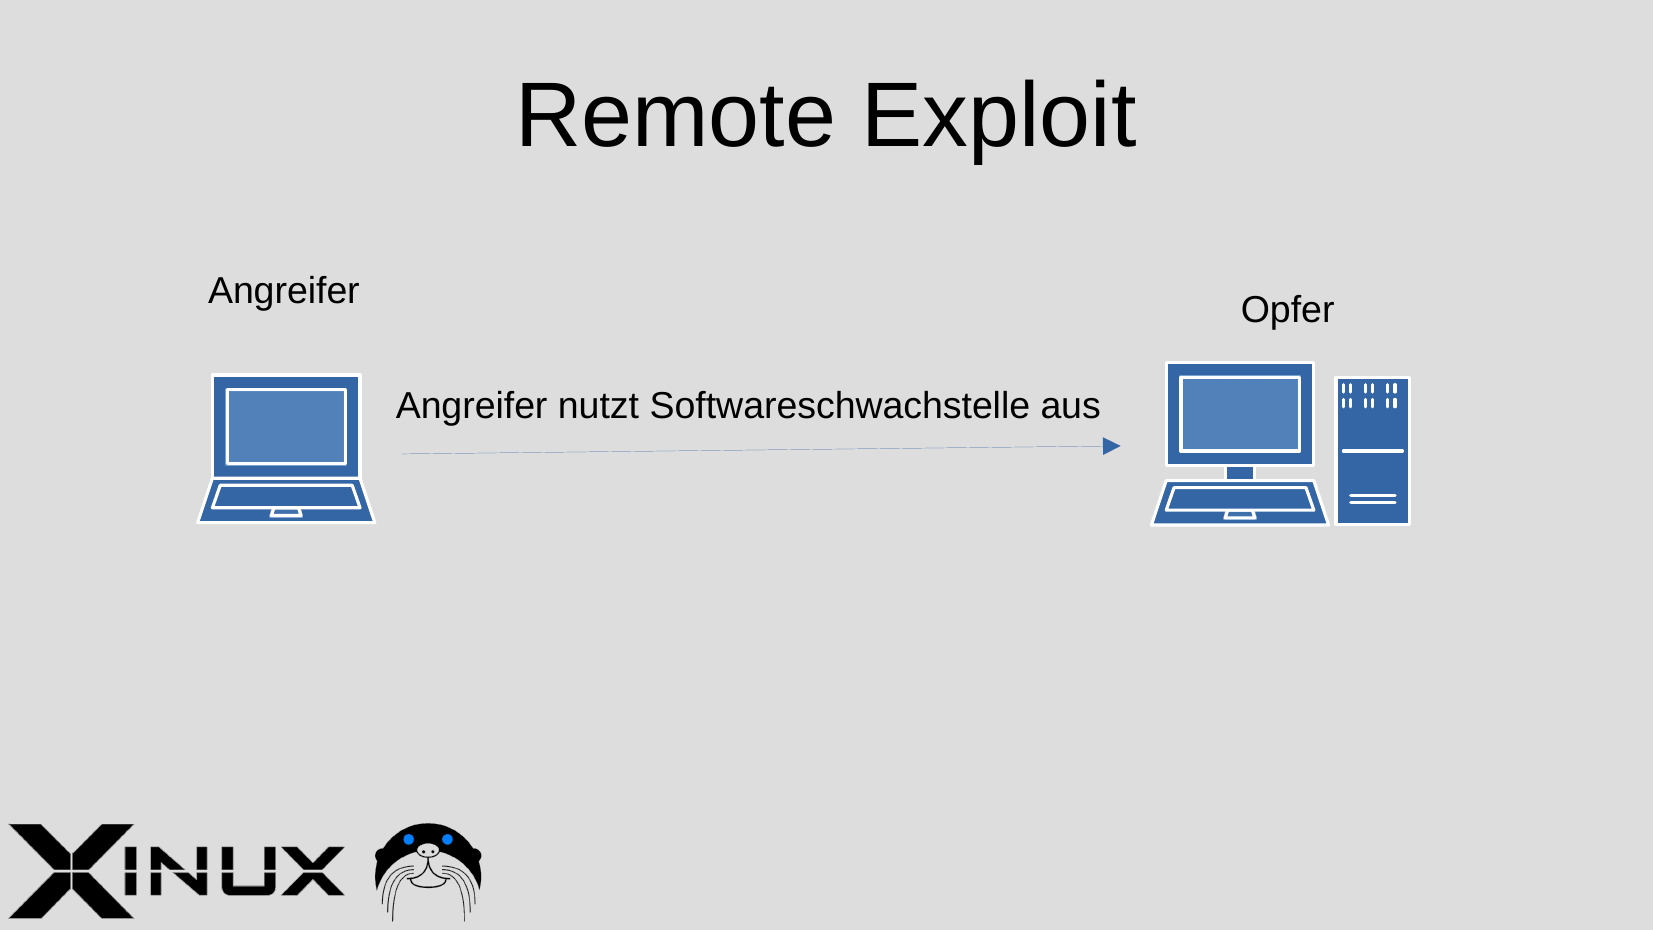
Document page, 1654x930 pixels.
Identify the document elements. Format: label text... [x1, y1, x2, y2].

text_box [1151, 362, 1329, 525]
text_box Angreifer nutzt Softwareschwachstelle aus [360, 377, 1163, 477]
text_box Opfer [1226, 280, 1350, 338]
text_box [197, 374, 375, 523]
text_box Angreifer [193, 262, 375, 320]
text_box [1336, 377, 1410, 525]
title Remote Exploit [82, 37, 1571, 193]
picture [0, 813, 488, 929]
